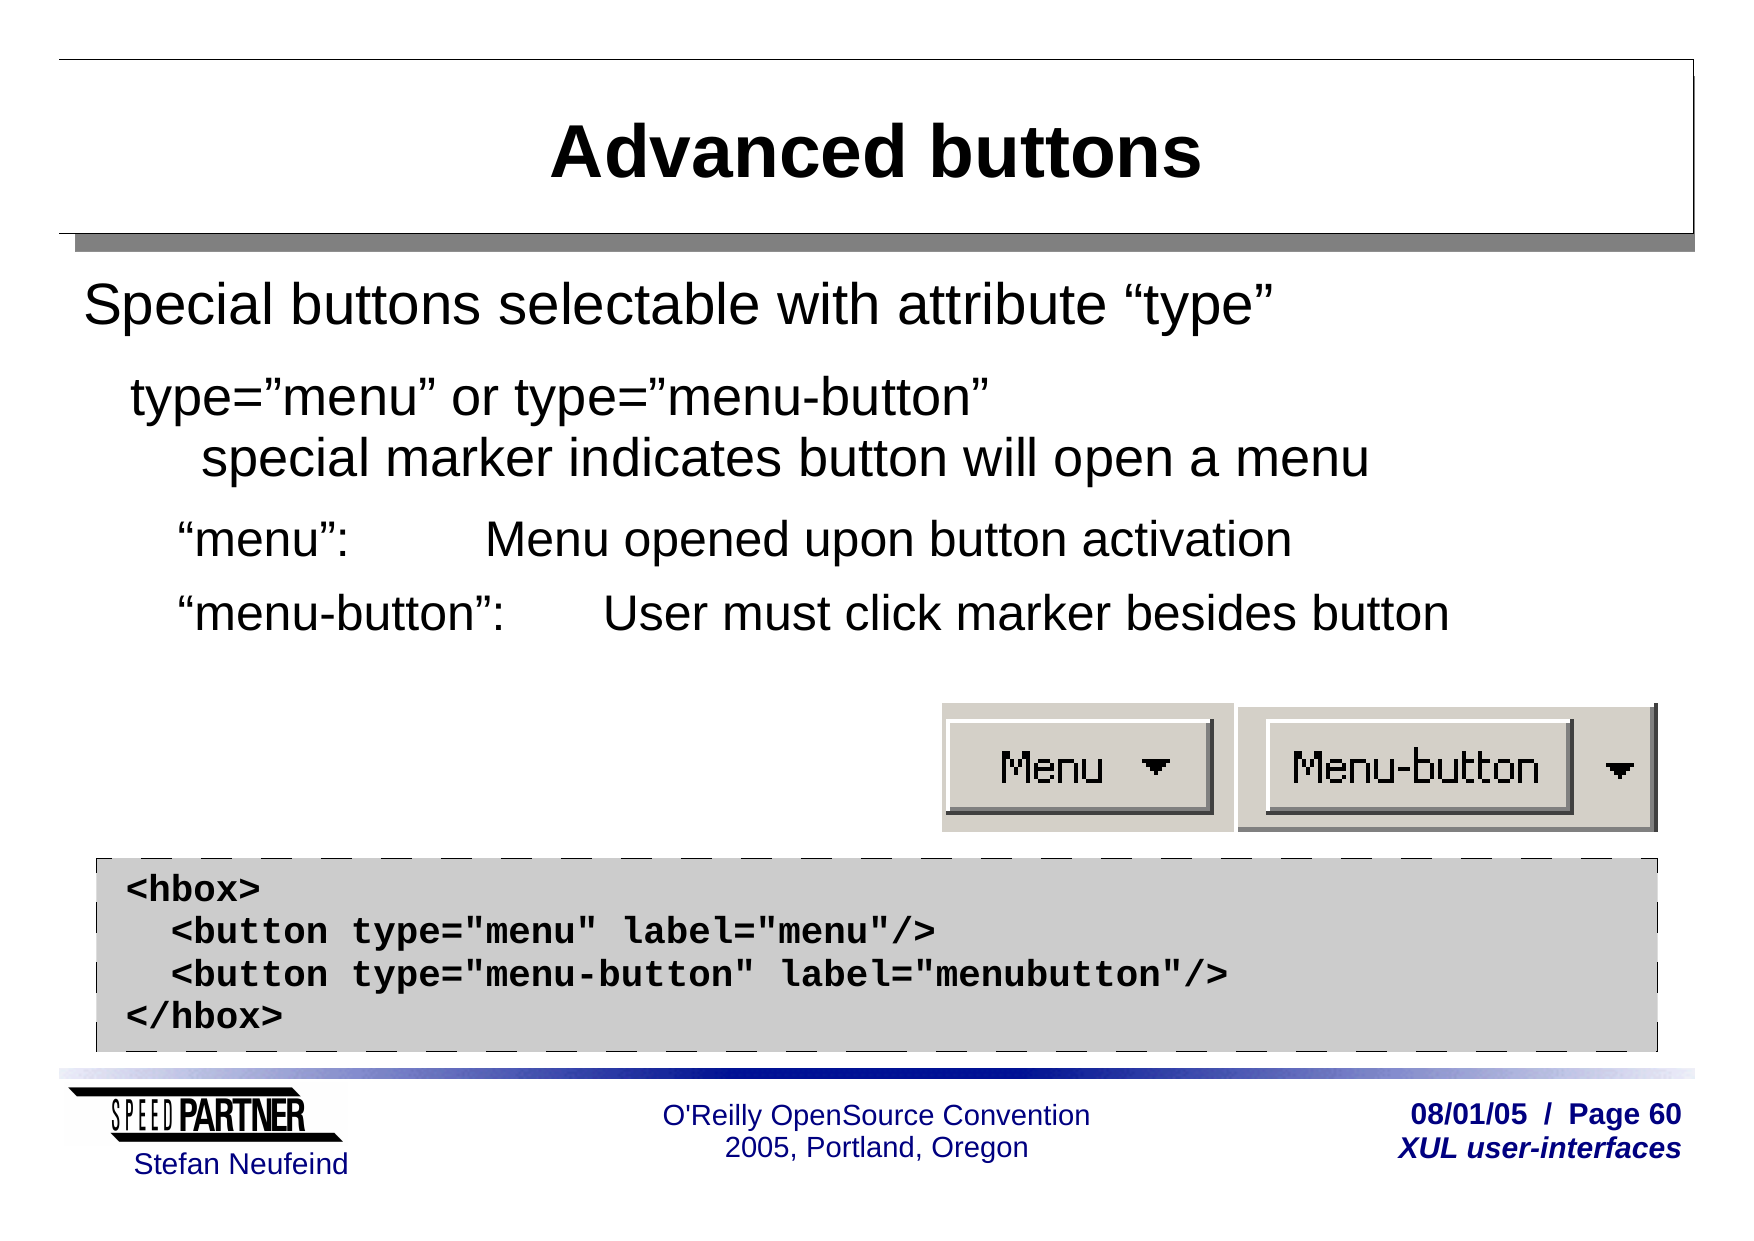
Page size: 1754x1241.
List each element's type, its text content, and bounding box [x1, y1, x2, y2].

picture [64, 1082, 348, 1146]
picture [59, 1068, 1695, 1079]
text_box <hbox> <button type="menu" label="menu"/> <button type="menu-button" label="menubutton"/> </hbox> [96, 858, 1658, 1052]
title Advanced buttons [59, 59, 1695, 244]
list Special buttons selectable with attribute “type” type=”menu” or type=”menu-button” special marker indicates button will open a menu “menu”: Menu opened upon button activation “menu-button”: User must click marker besides button [71, 272, 1695, 1055]
picture [942, 703, 1658, 832]
